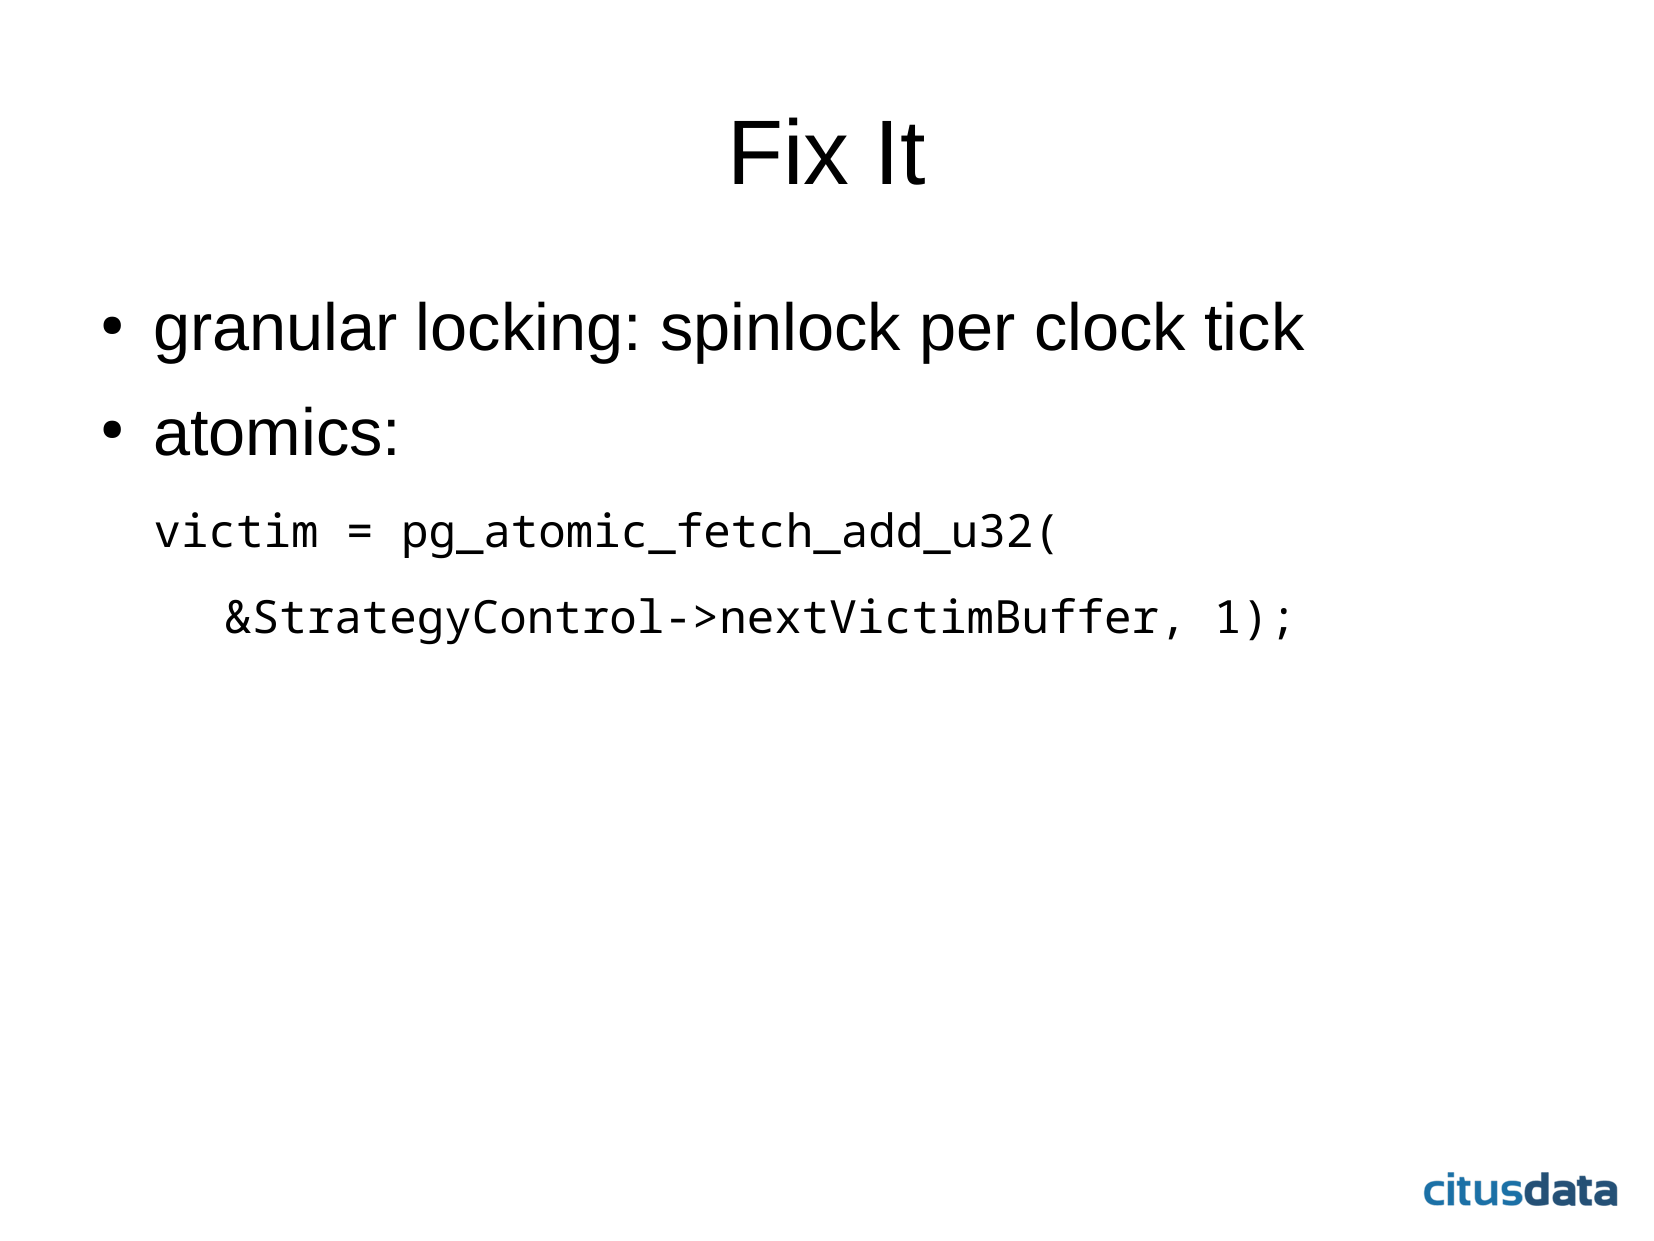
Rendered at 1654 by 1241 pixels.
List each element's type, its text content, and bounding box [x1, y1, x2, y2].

title Fix It [82, 49, 1571, 257]
picture [1420, 1167, 1622, 1209]
list granular locking: spinlock per clock tick atomics: victim = pg_atomic_fetch_add_u32( &StrategyControl->nextVictimBuffer, 1); [82, 290, 1571, 1096]
